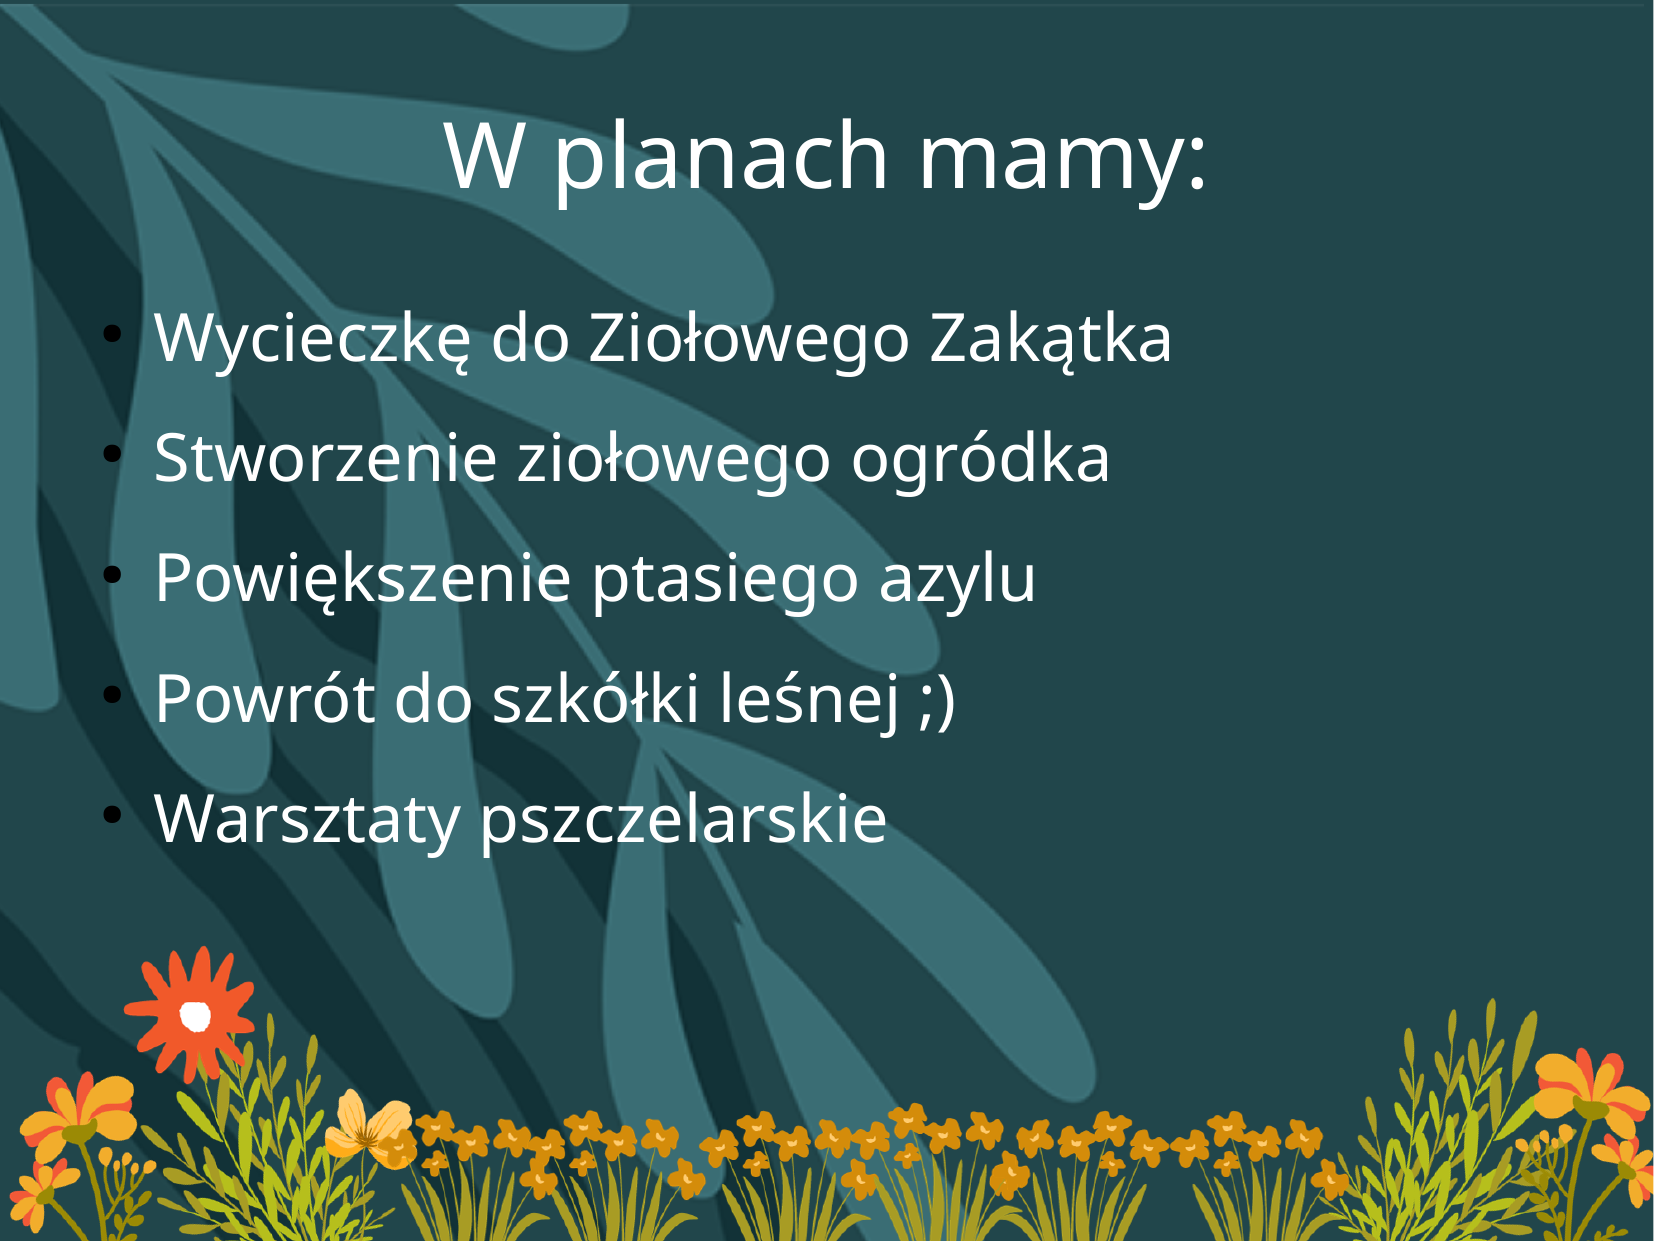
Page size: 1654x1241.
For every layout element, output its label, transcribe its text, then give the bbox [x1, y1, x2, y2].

picture [0, 0, 1654, 1241]
title W planach mamy: [82, 49, 1571, 257]
list Wycieczkę do Ziołowego Zakątka Stworzenie ziołowego ogródka Powiększenie ptasiego azylu Powrót do szkółki leśnej ;) Warsztaty pszczelarskie [82, 290, 1571, 1109]
